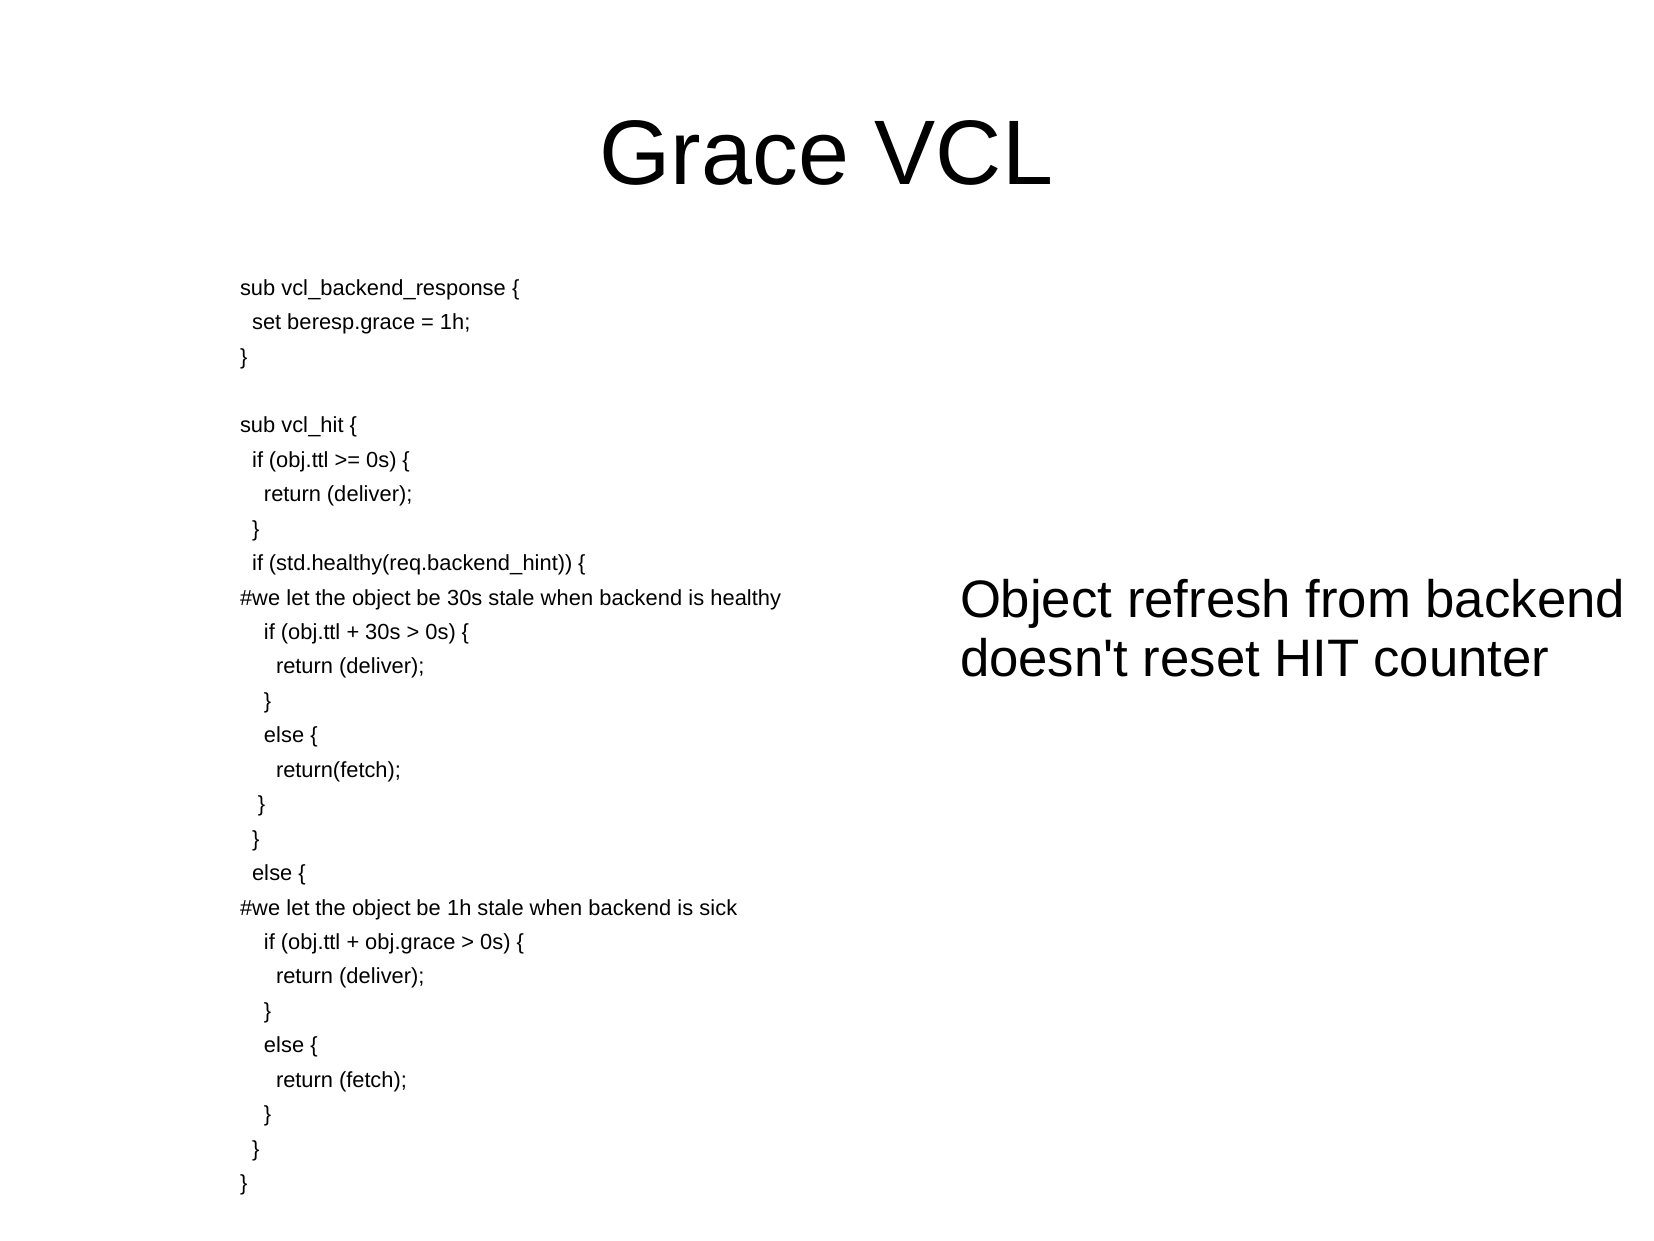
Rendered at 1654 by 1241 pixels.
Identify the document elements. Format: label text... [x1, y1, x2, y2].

list sub vcl_backend_response { set beresp.grace = 1h; } sub vcl_hit { if (obj.ttl >= 0s) { return (deliver); } if (std.healthy(req.backend_hint)) { #we let the object be 30s stale when backend is healthy if (obj.ttl + 30s > 0s) { return (deliver); } else { return(fetch); } } else { #we let the object be 1h stale when backend is sick if (obj.ttl + obj.grace > 0s) { return (deliver); } else { return (fetch); } } } [240, 275, 971, 1201]
title Grace VCL [82, 49, 1571, 257]
list Object refresh from backend doesn't reset HIT counter [960, 570, 1631, 706]
